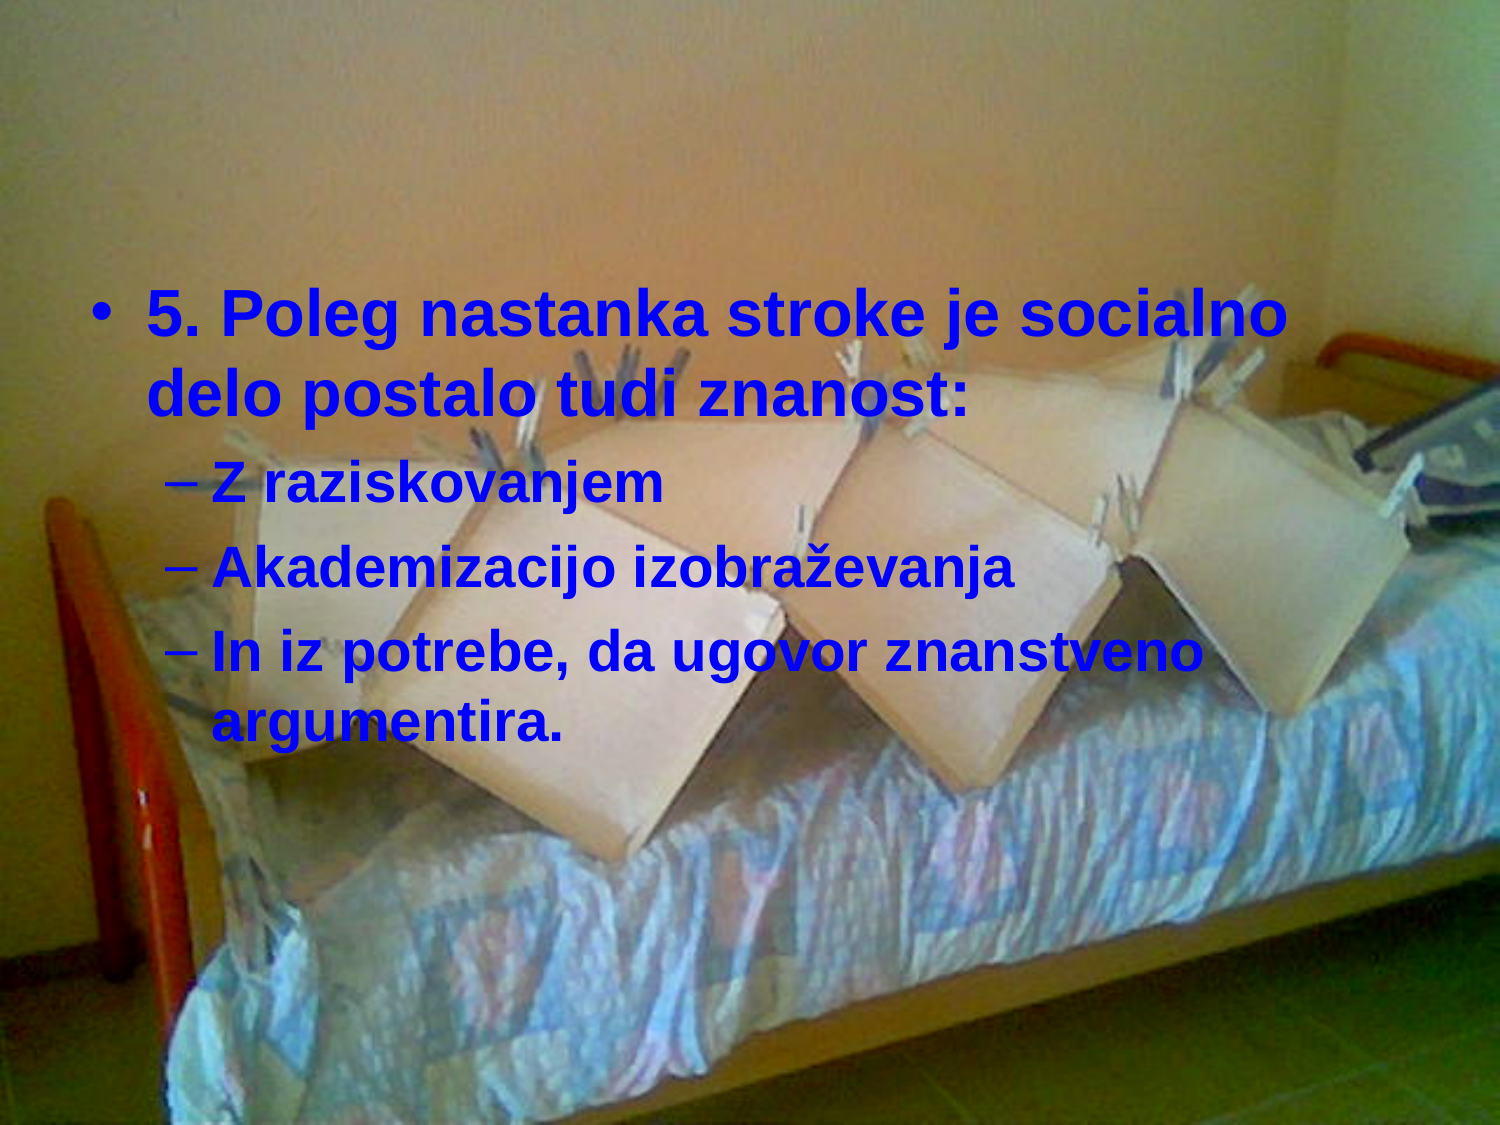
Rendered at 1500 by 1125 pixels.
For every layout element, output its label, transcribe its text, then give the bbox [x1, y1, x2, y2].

list 5. Poleg nastanka stroke je socialno delo postalo tudi znanost: Z raziskovanjem Akademizacijo izobraževanja In iz potrebe, da ugovor znanstveno argumentira. [75, 262, 1426, 1006]
title [75, 45, 1426, 233]
picture [0, 0, 1500, 1125]
